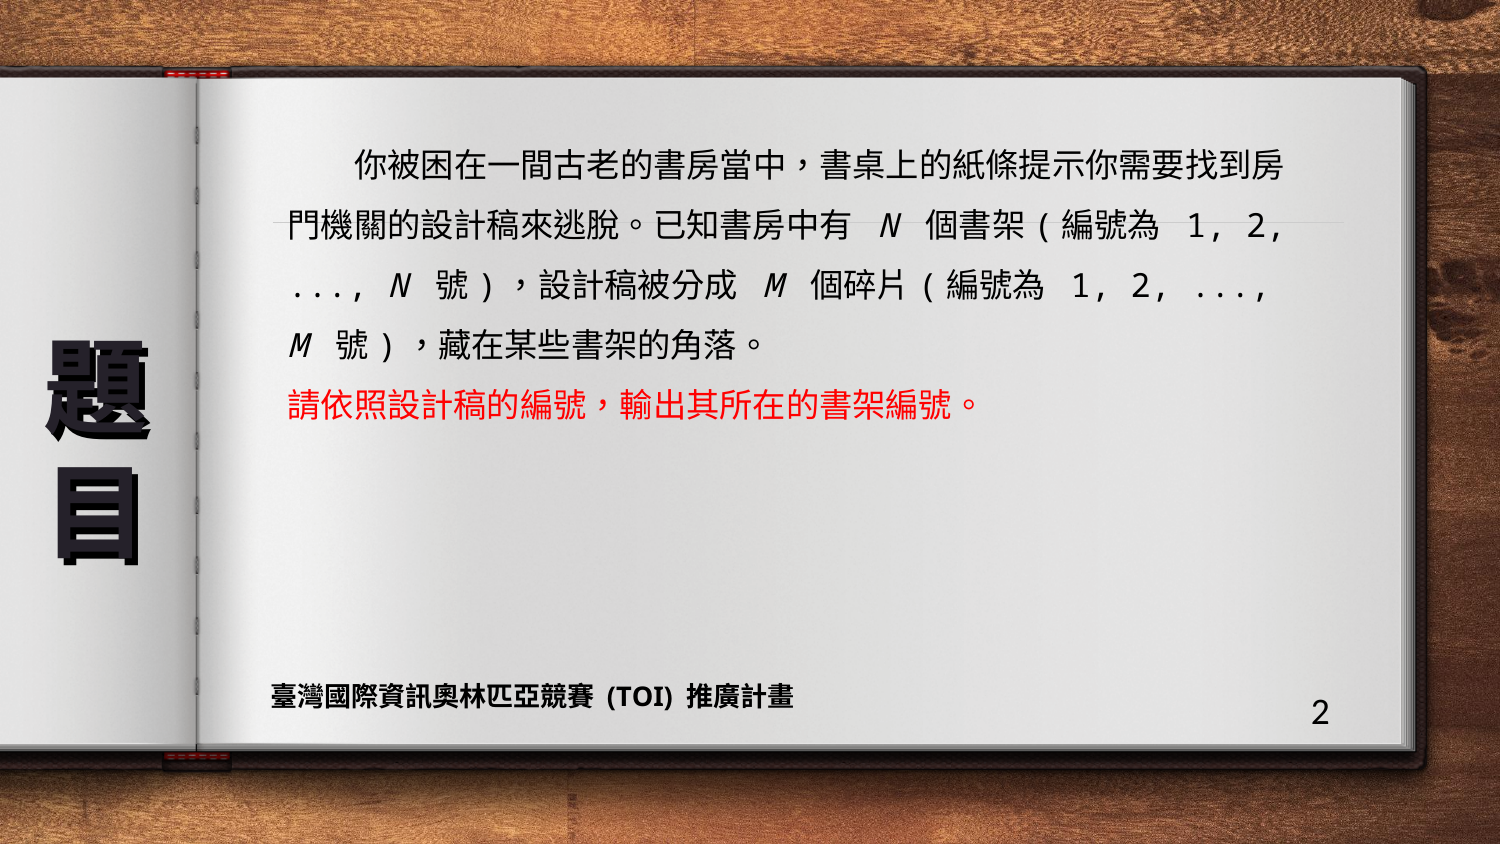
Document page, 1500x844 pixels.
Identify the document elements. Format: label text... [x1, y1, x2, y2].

text_box 2 [1295, 672, 1386, 737]
text_box 你被困在一間古老的書房當中，書桌上的紙條提示你需要找到房門機關的設計稿來逃脫。已知書房中有 N 個書架(編號為 1, 2, ..., N 號)，設計稿被分成 M 個碎片(編號為 1, 2, ..., M 號)，藏在某些書架的角落。 請依照設計稿的編號，輸出其所在的書架編號。 [273, 117, 1307, 431]
title 題 目 [28, 306, 210, 552]
